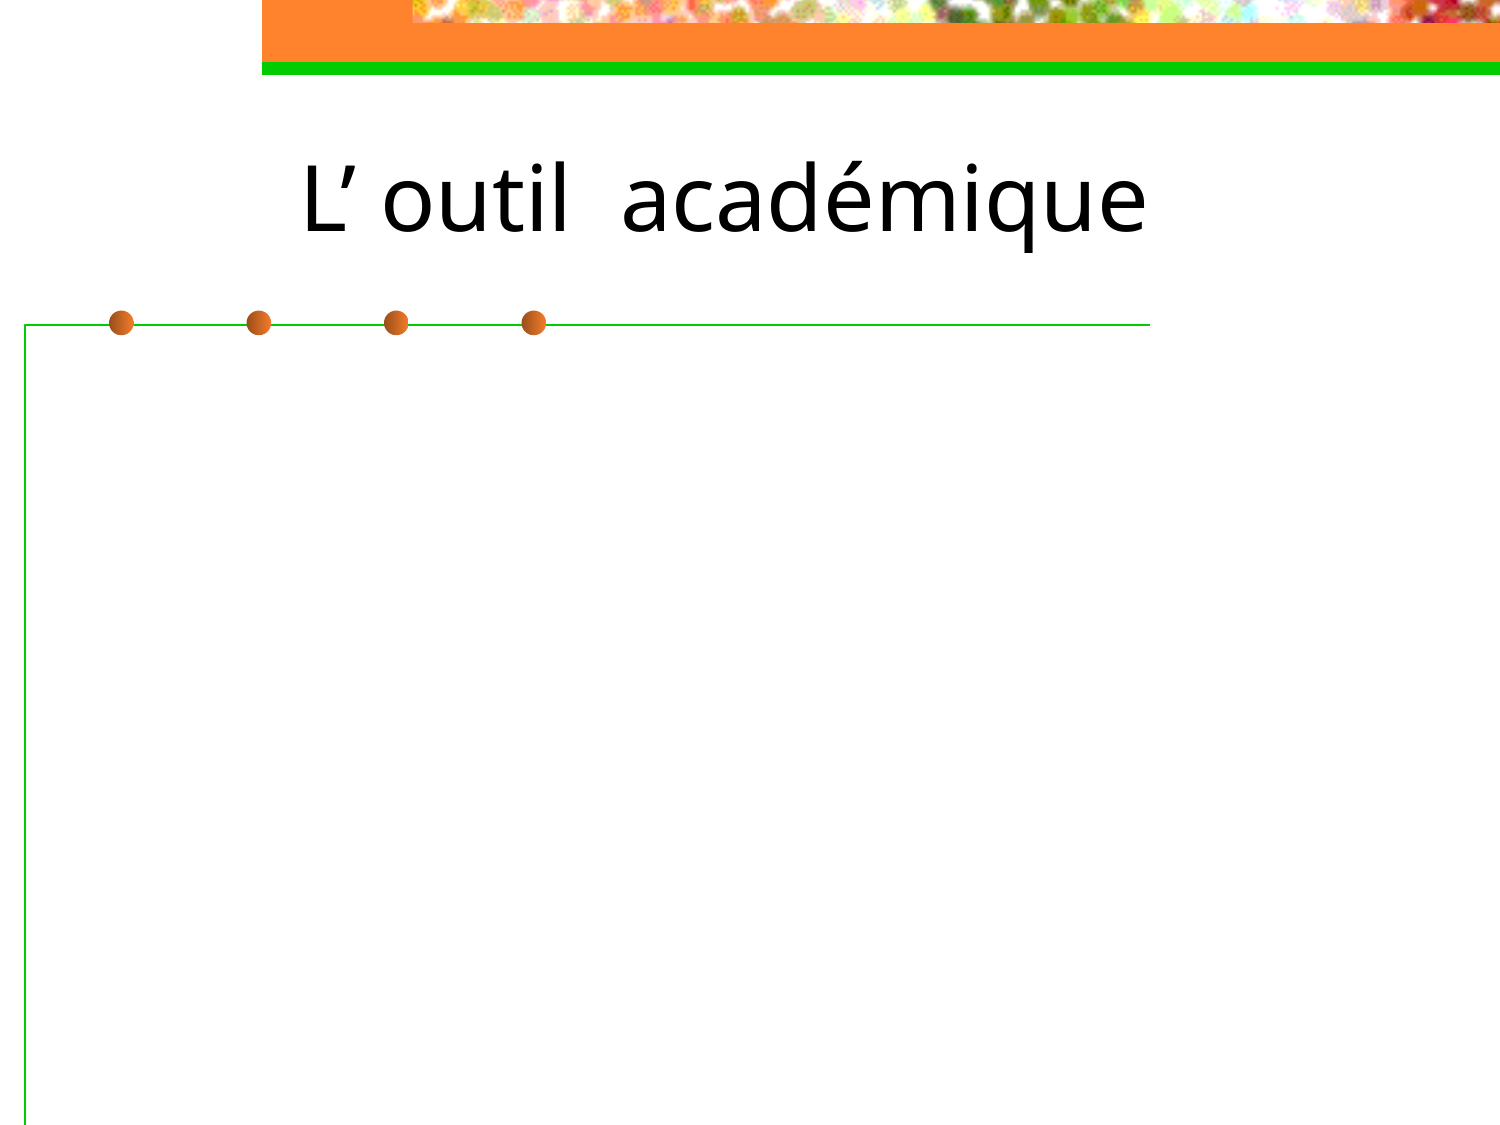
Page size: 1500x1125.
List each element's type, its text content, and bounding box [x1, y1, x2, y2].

text_box L’ outil académique [87, 99, 1363, 288]
picture [412, 0, 1500, 23]
